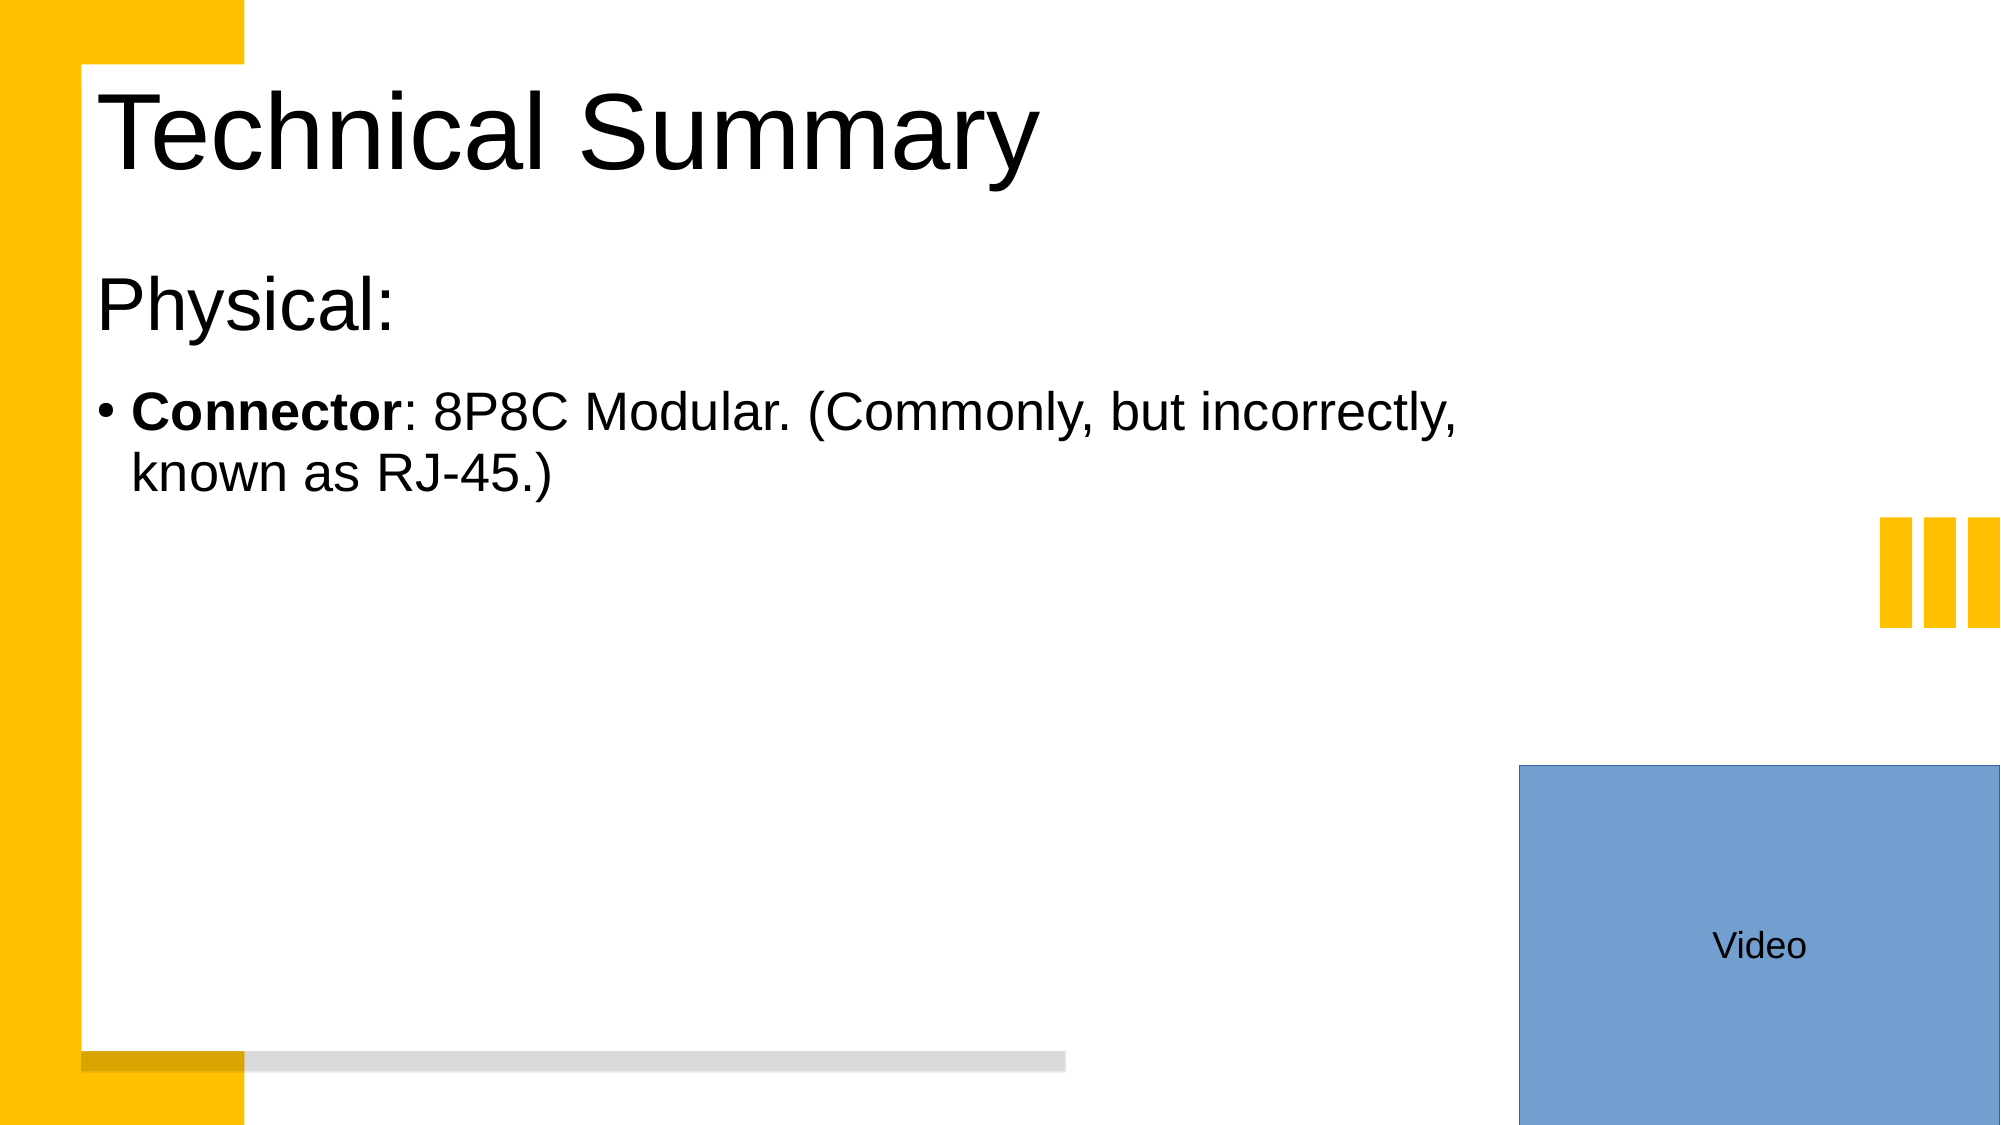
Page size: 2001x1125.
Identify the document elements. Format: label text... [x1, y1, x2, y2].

text_box Technical Summary [81, 64, 1921, 201]
text_box [0, 0, 2000, 1125]
text_box Video [1519, 765, 2000, 1125]
text_box Physical: Connector: 8P8C Modular. (Commonly, but incorrectly, known as RJ-45.) [81, 254, 1516, 1041]
